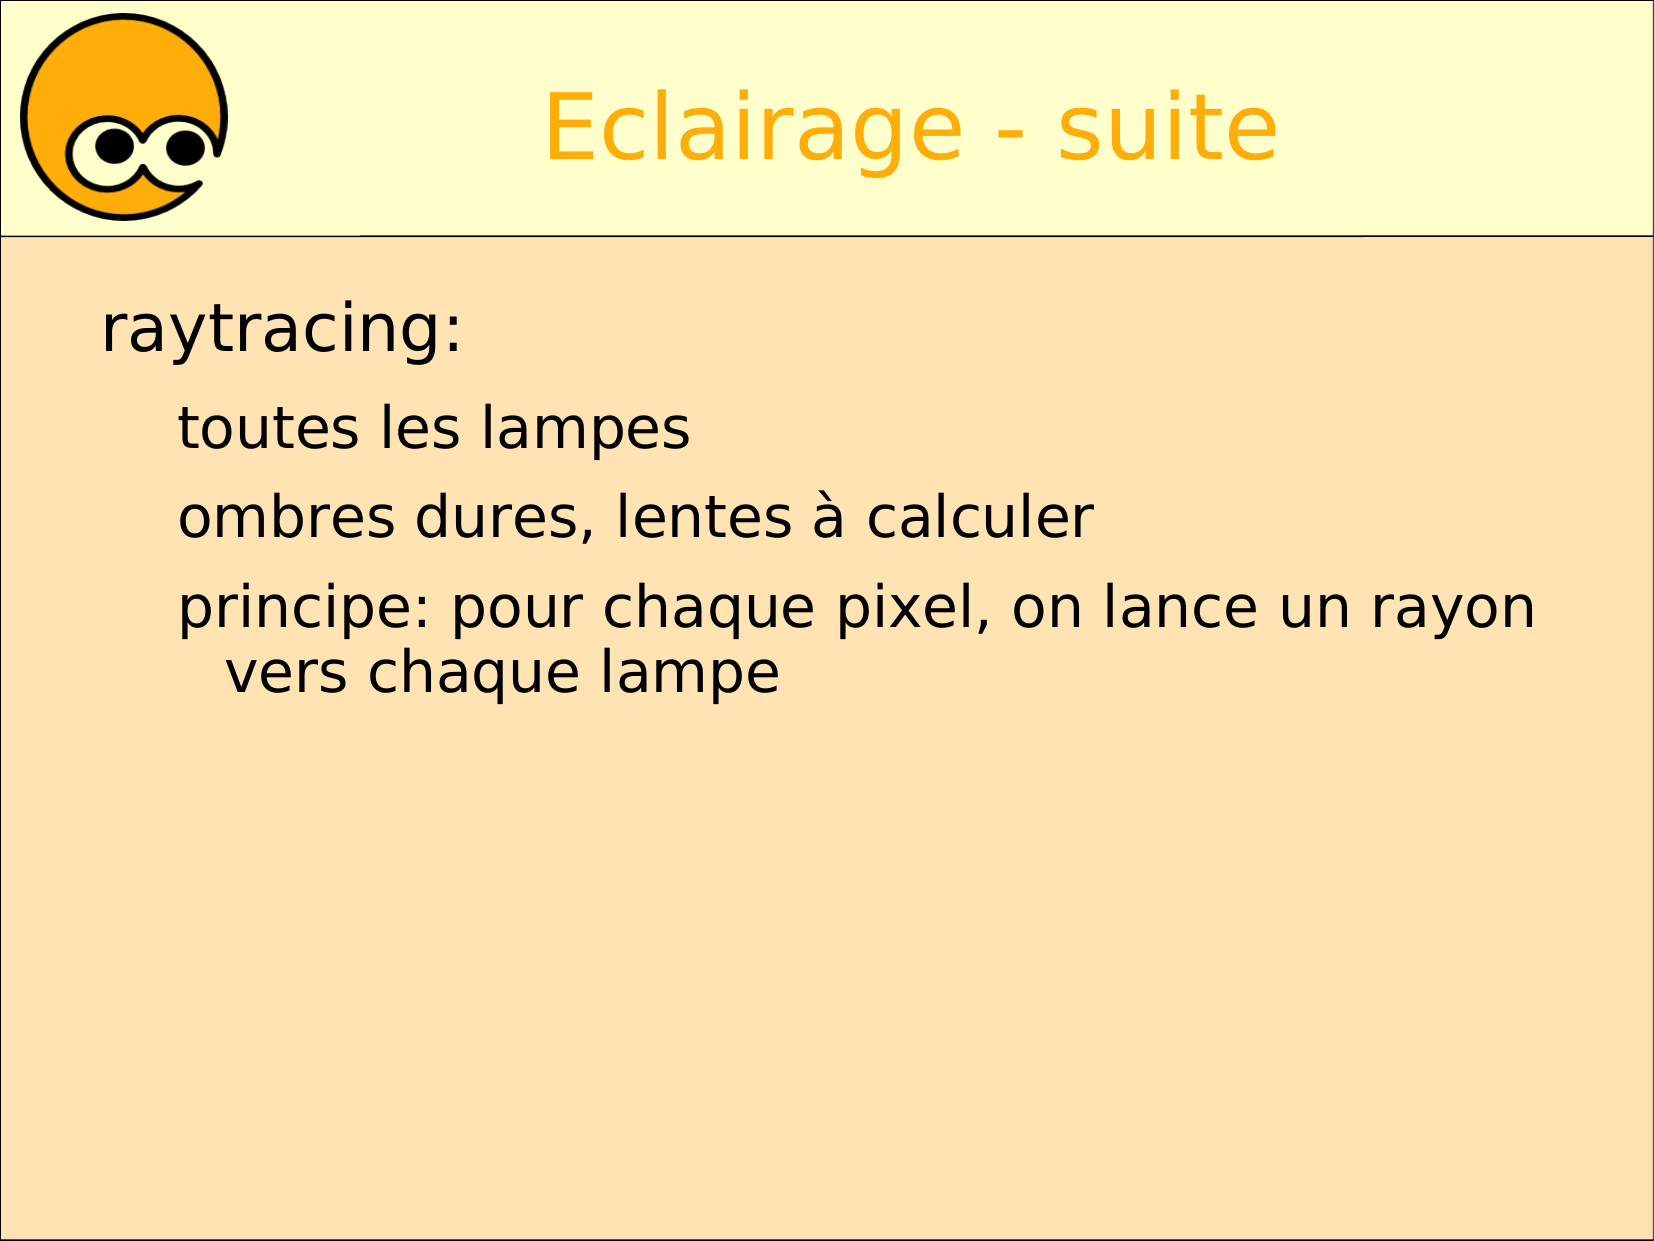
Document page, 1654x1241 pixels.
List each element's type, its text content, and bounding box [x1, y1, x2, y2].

list raytracing: toutes les lampes ombres dures, lentes à calculer principe: pour chaque pixel, on lance un rayon vers chaque lampe [82, 290, 1571, 1109]
title Eclairage - suite [252, 49, 1571, 207]
picture [20, 13, 228, 221]
